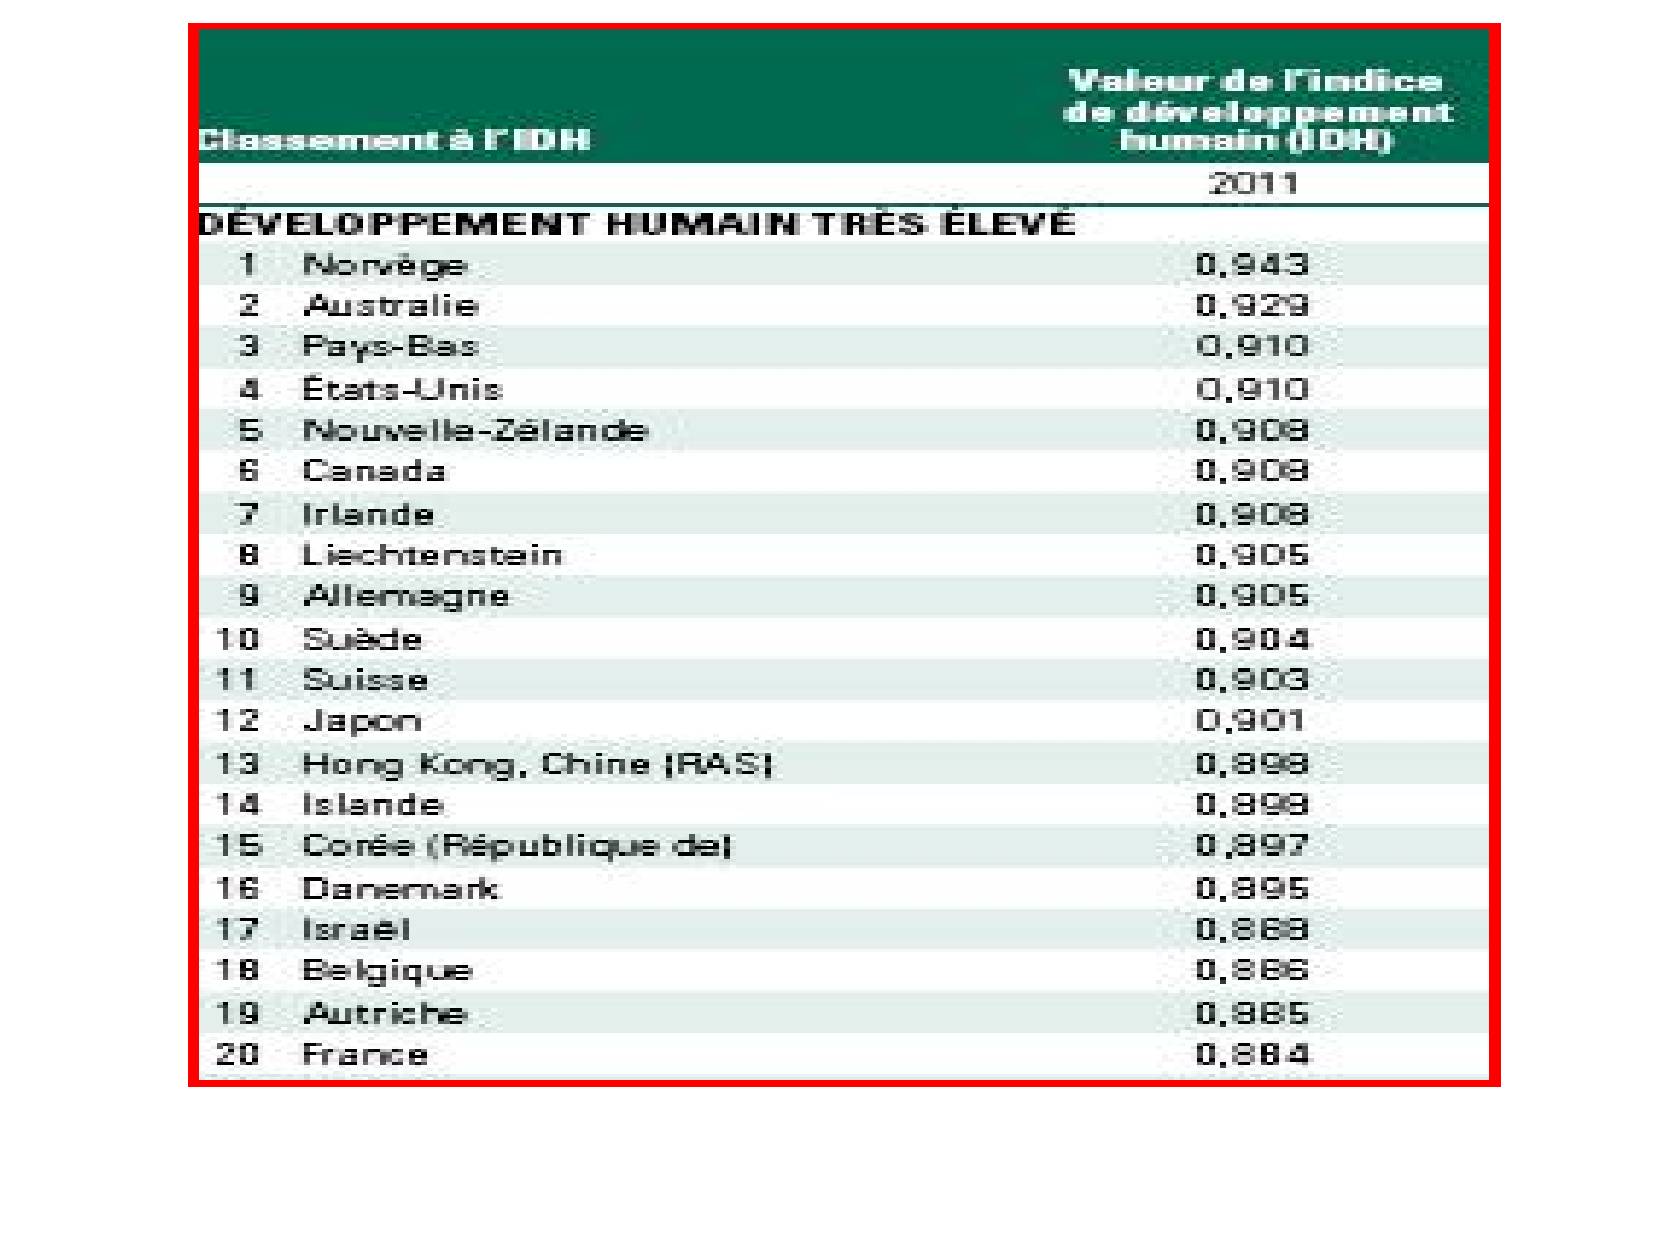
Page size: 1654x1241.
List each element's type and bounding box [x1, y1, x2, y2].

picture [188, 23, 1501, 1087]
